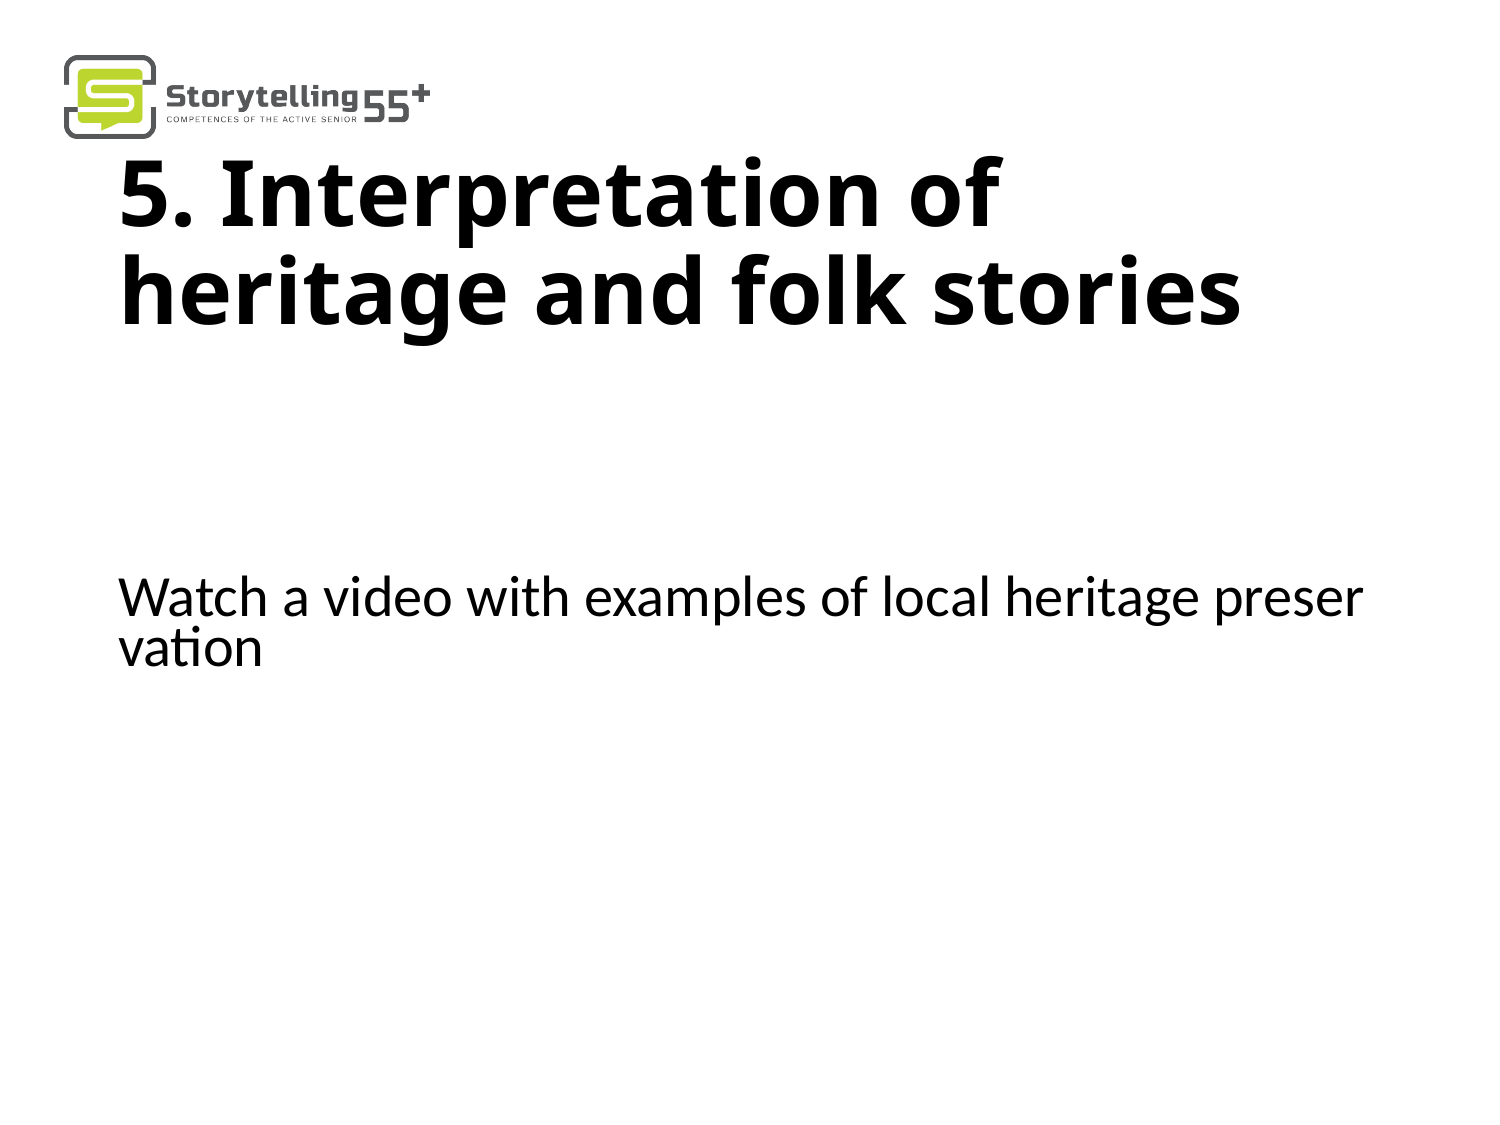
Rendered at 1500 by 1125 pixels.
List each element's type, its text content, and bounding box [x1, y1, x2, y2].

list Watch a video with examples of local heritage preservation [103, 384, 1397, 1014]
title 5. Interpretation of heritage and folk stories [103, 138, 1397, 353]
picture [64, 55, 430, 139]
